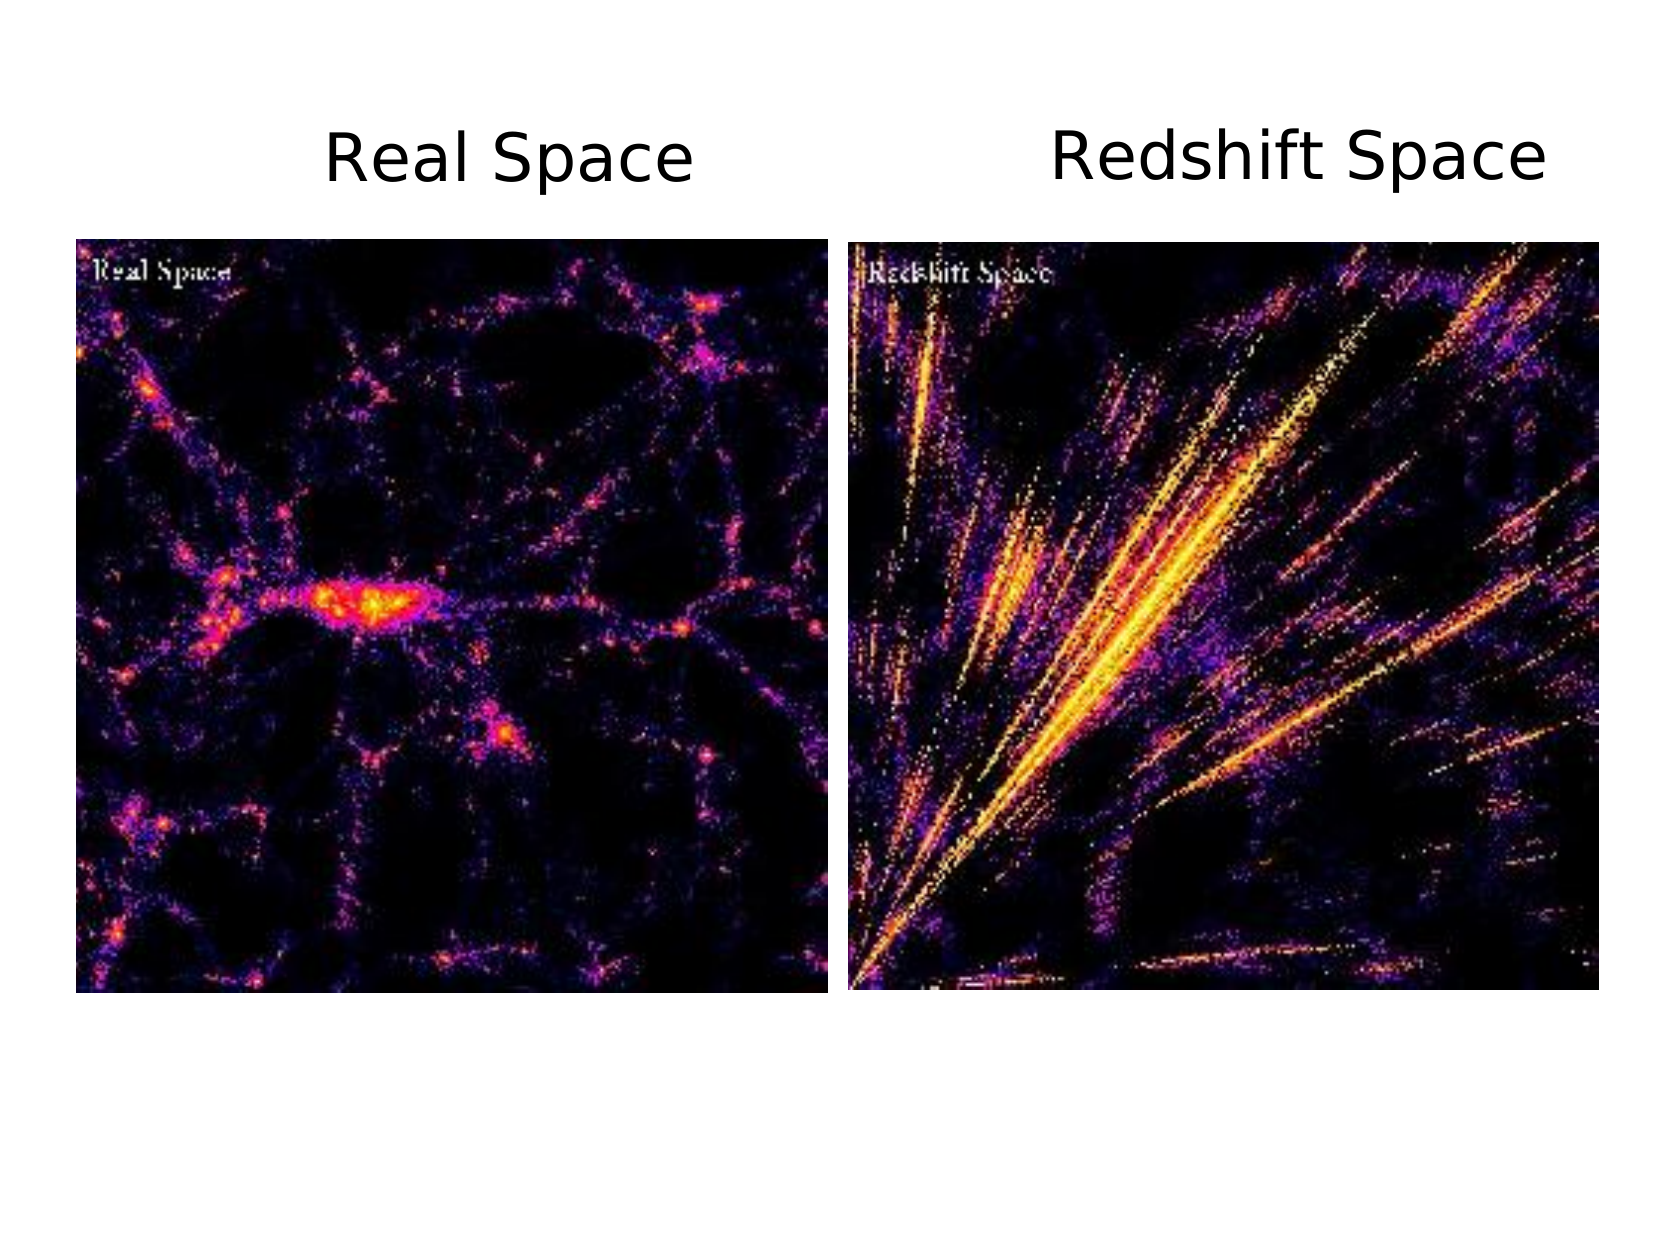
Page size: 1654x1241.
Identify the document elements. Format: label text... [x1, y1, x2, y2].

text_box Redshift Space [1035, 109, 1565, 218]
picture [848, 242, 1599, 990]
picture [76, 239, 828, 993]
text_box Real Space [309, 112, 711, 220]
